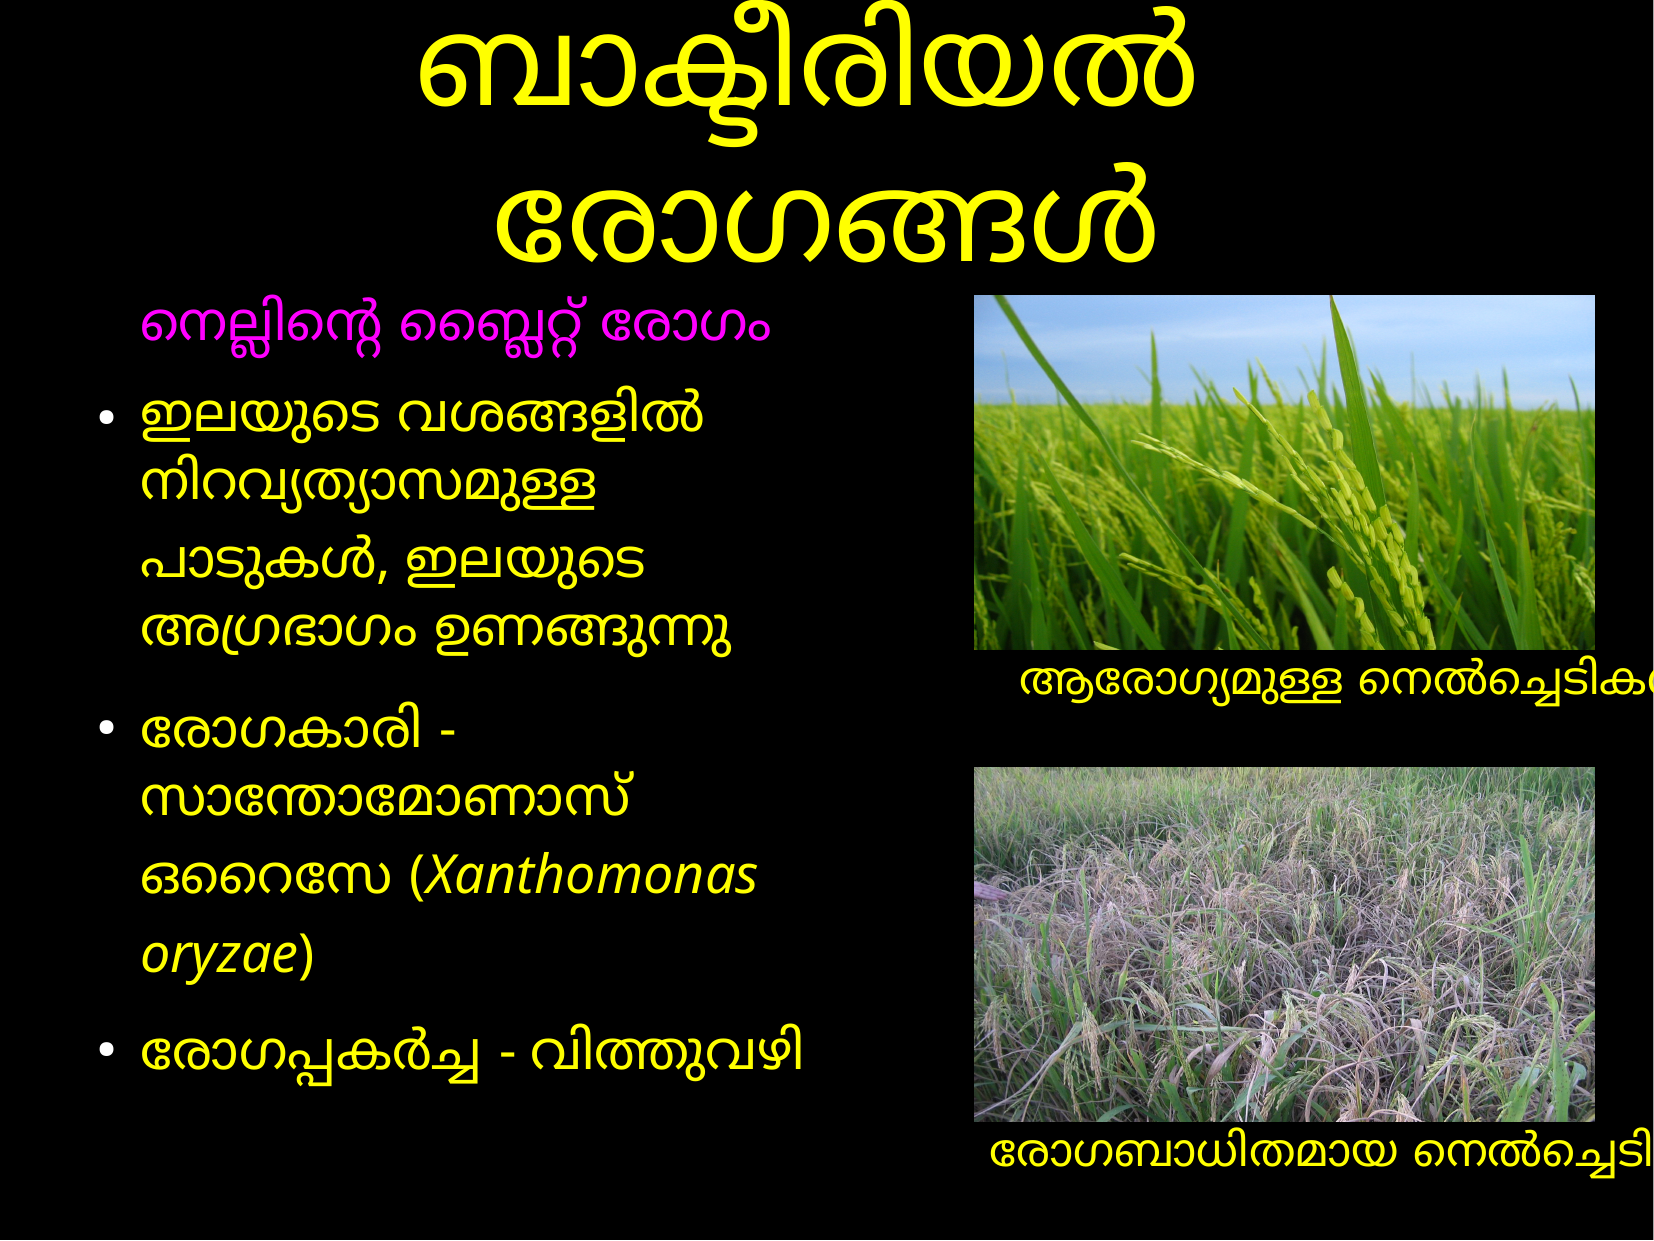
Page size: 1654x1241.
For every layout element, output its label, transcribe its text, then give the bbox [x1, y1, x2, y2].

picture [974, 767, 1595, 1116]
title ബാക്ടീരിയല്‍ രോഗങ്ങള്‍ [82, 49, 1571, 257]
list നെല്ലിന്റെ ബ്ലൈറ്റ് രോഗം ഇലയുടെ വശങ്ങളില്‍ നിറവ്യത്യാസമുള്ള പാടുകള്‍, ഇലയുടെ അഗ്രഭാഗം ഉണങ്ങുന്നു രോഗകാരി - സാന്തോമോണാസ് ഒറൈസേ (Xanthomonas oryzae) രോഗപ്പകര്‍ച്ച - വിത്തുവഴി [82, 290, 809, 1109]
text_box ആരോഗ്യമുള്ള നെല്‍ച്ചെടികള്‍ [1004, 644, 1552, 713]
picture [974, 295, 1595, 650]
text_box രോഗബാധിതമായ നെല്‍ച്ചെടികള്‍ [974, 1116, 1603, 1185]
